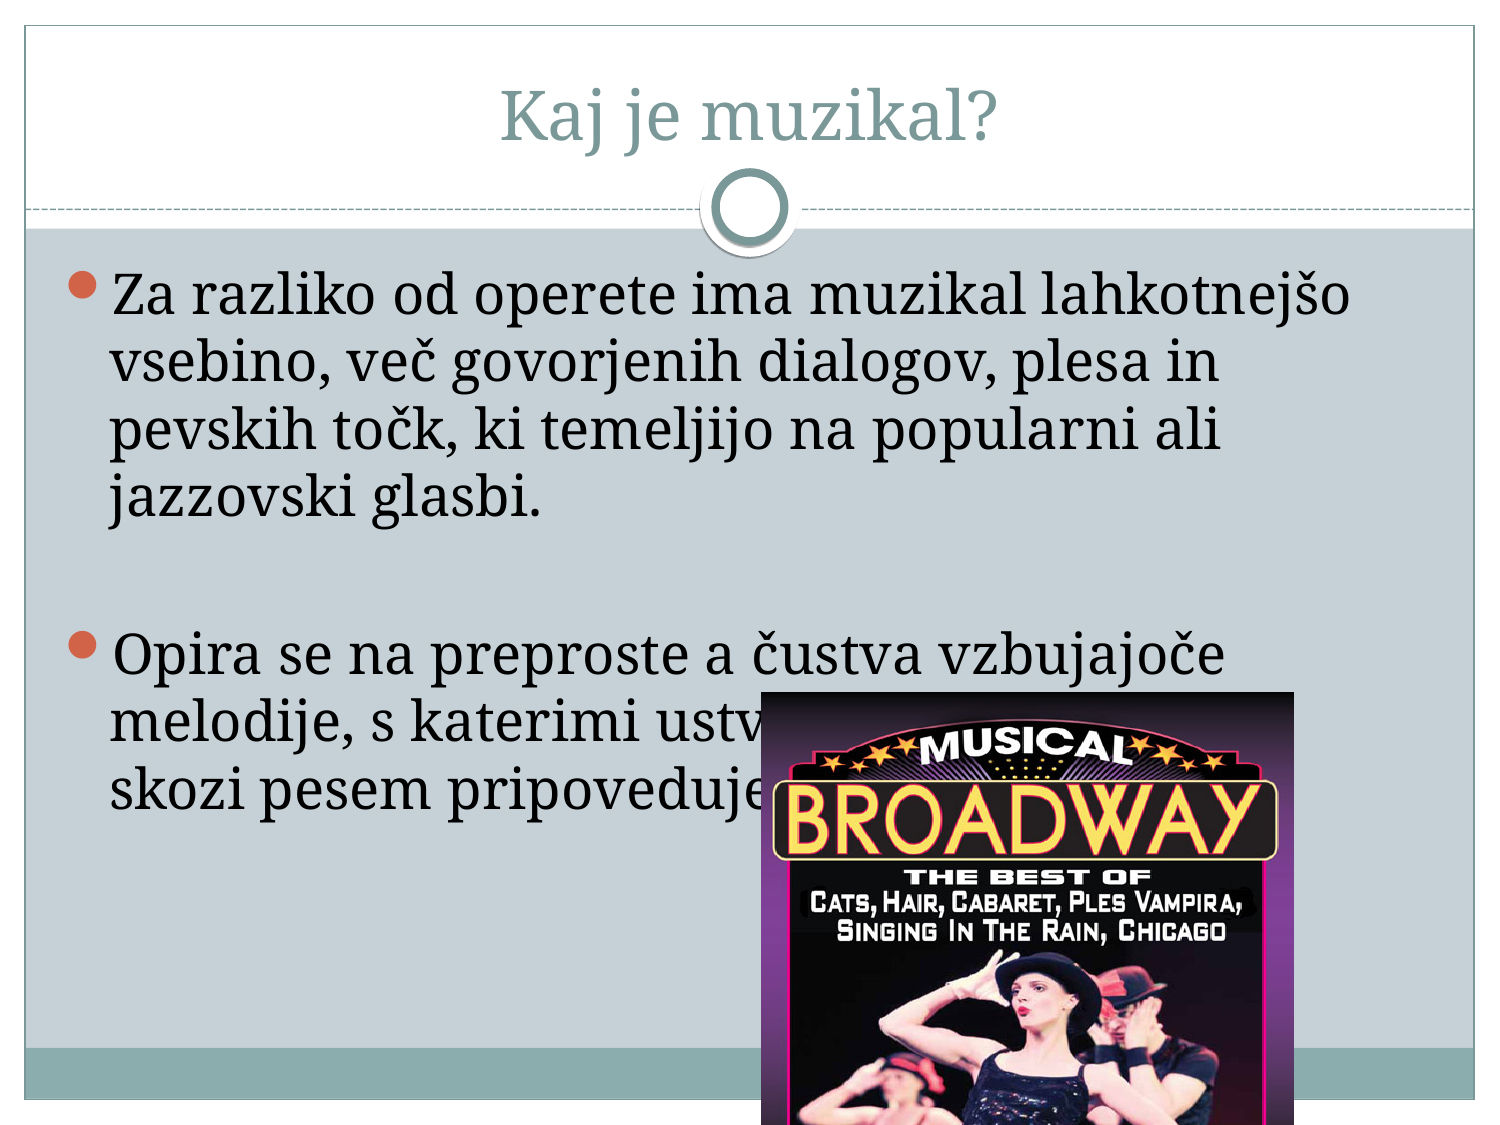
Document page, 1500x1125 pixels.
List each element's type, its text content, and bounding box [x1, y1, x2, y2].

title Kaj je muzikal? [49, 37, 1450, 162]
picture [761, 692, 1294, 1125]
list Za razliko od operete ima muzikal lahkotnejšo vsebino, več govorjenih dialogov, plesa in pevskih točk, ki temeljijo na popularni ali jazzovski glasbi. Opira se na preproste a čustva vzbujajoče melodije, s katerimi ustvarjajo atmosfero in skozi pesem pripovedujejo zgodbo. [49, 250, 1445, 1001]
